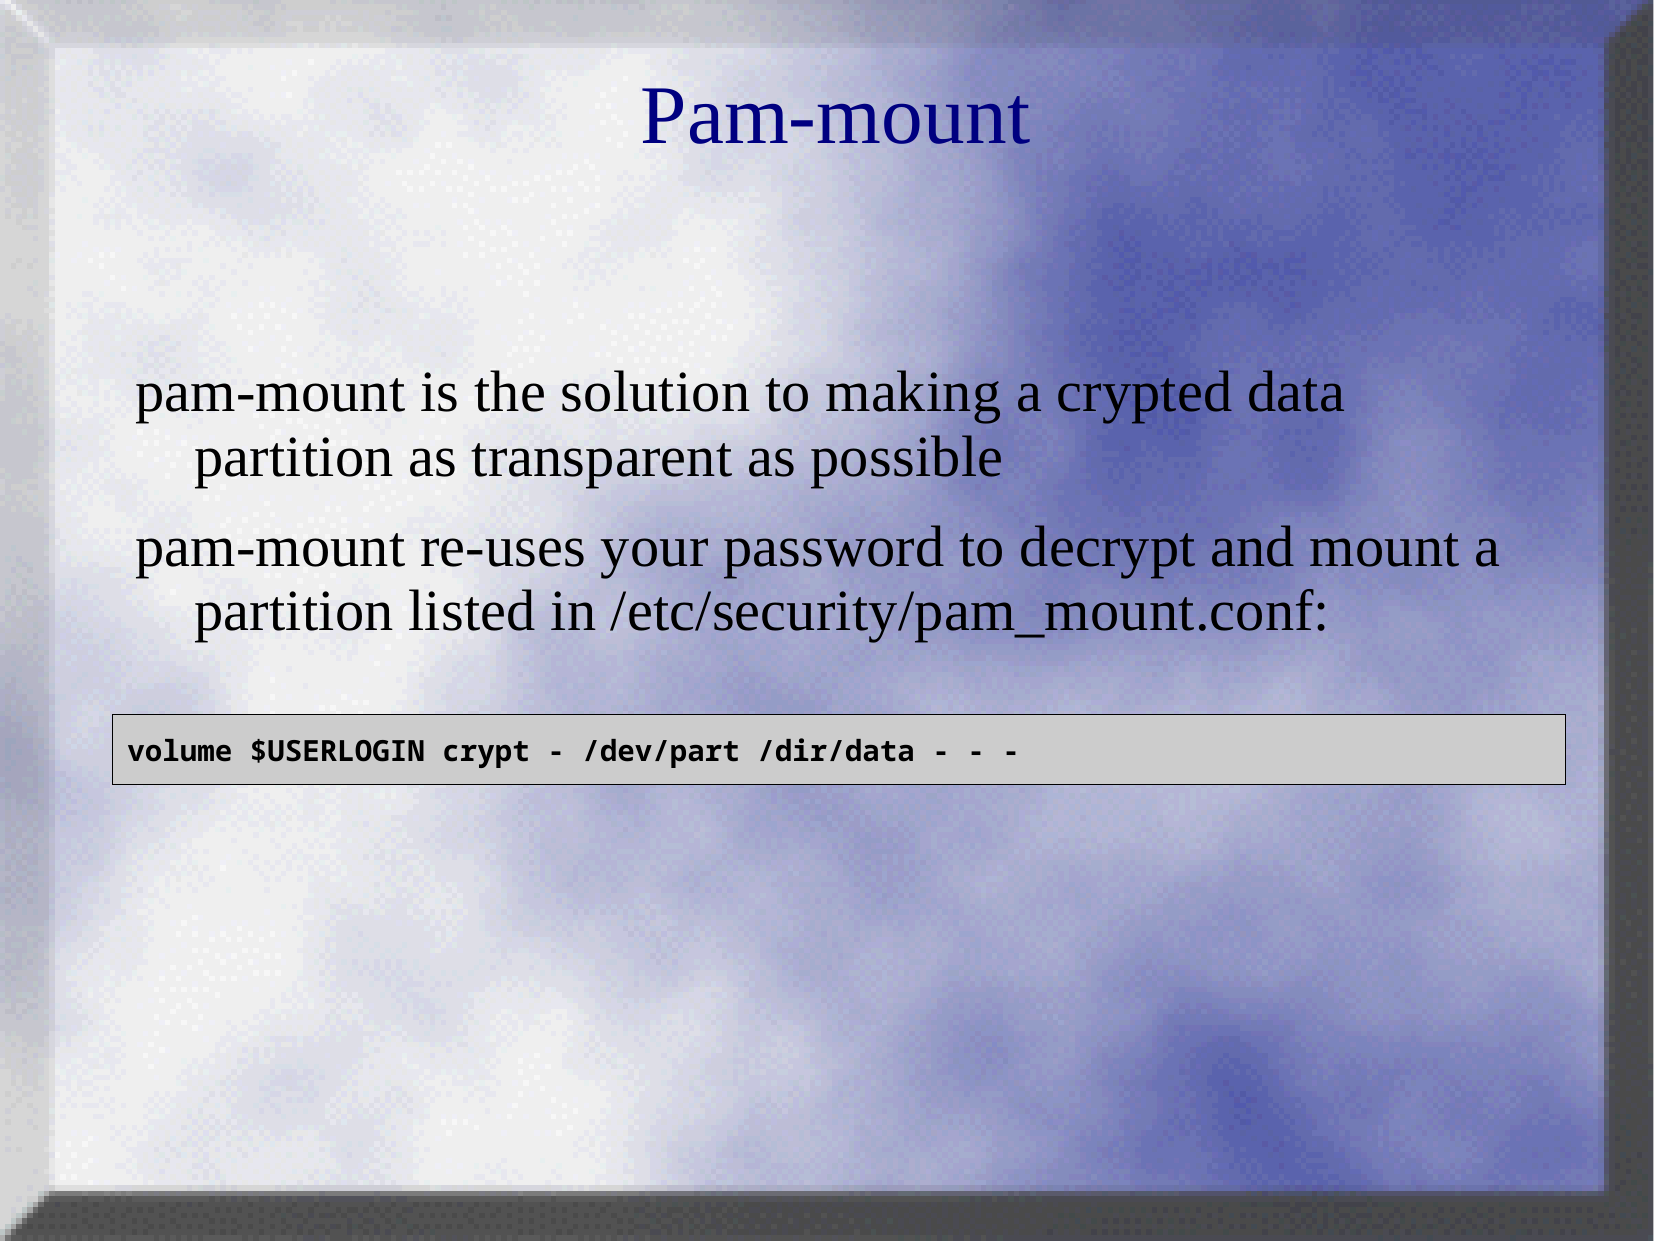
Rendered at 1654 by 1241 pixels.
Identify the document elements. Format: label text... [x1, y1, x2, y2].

picture [0, 0, 1654, 1241]
text_box volume $USERLOGIN crypt - /dev/part /dir/data - - - [112, 714, 1566, 778]
title Pam-mount [120, 65, 1552, 167]
list pam-mount is the solution to making a crypted data partition as transparent as possible pam-mount re-uses your password to decrypt and mount a partition listed in /etc/security/pam_mount.conf: [135, 359, 1548, 668]
